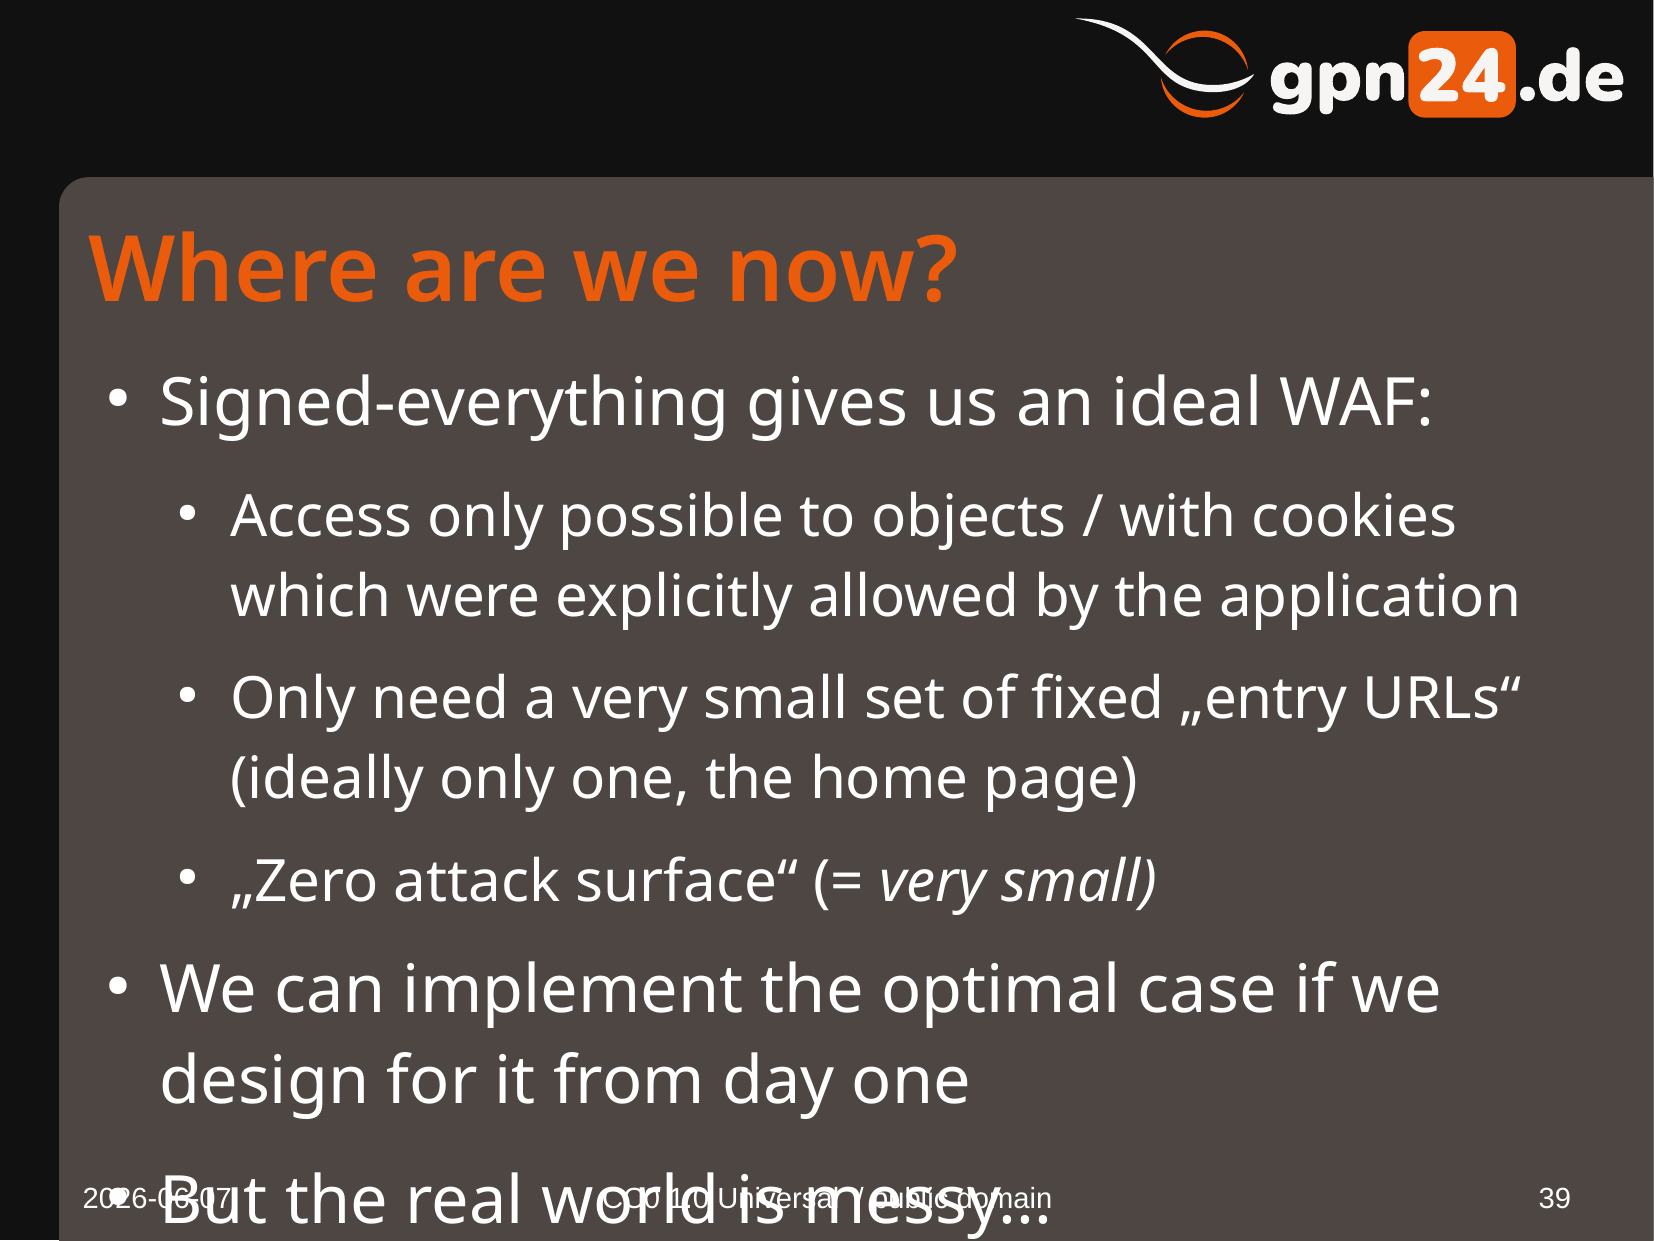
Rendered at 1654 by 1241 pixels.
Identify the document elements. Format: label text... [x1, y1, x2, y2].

list Signed-everything gives us an ideal WAF: Access only possible to objects / with cookies which were explicitly allowed by the application Only need a very small set of fixed „entry URLs“ (ideally only one, the home page) „Zero attack surface“ (= very small) We can implement the optimal case if we design for it from day one But the real world is messy... [88, 354, 1577, 1241]
title Where are we now? [88, 203, 1577, 329]
